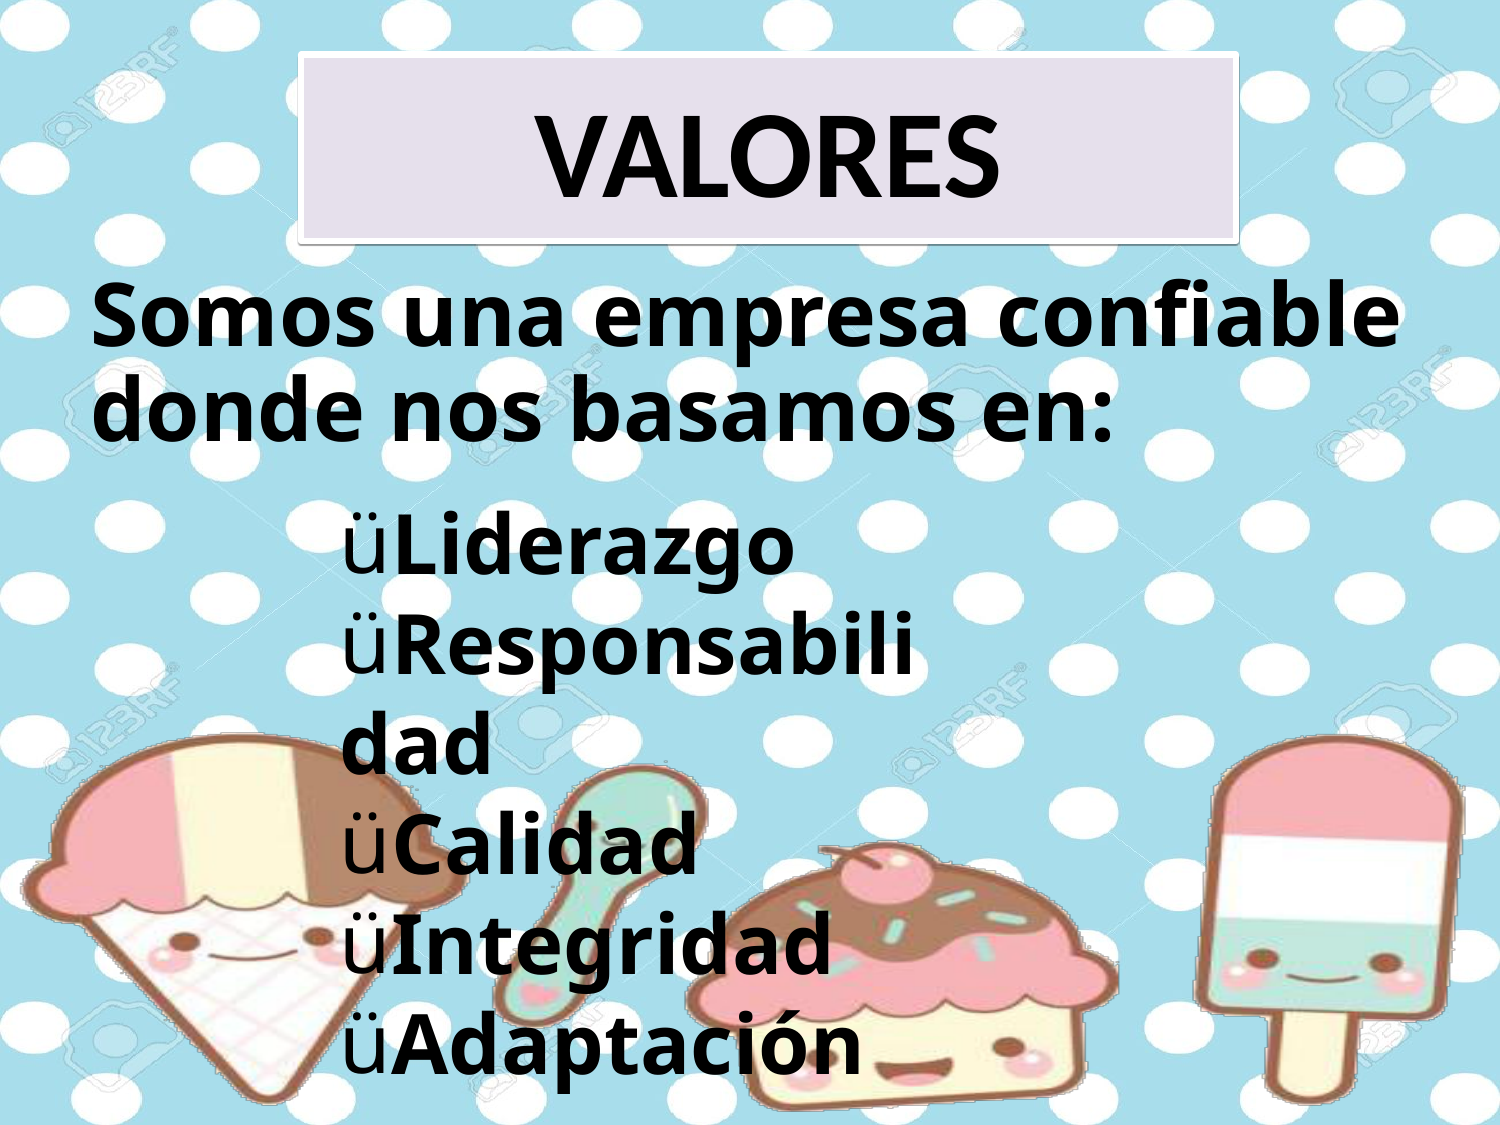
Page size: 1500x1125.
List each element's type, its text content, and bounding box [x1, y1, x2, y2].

list Somos una empresa confiable donde nos basamos en: [75, 262, 1426, 480]
title Valores [301, 54, 1236, 242]
text_box Liderazgo Responsabilidad Calidad Integridad Adaptación [324, 373, 934, 1051]
picture [0, 0, 1500, 1125]
